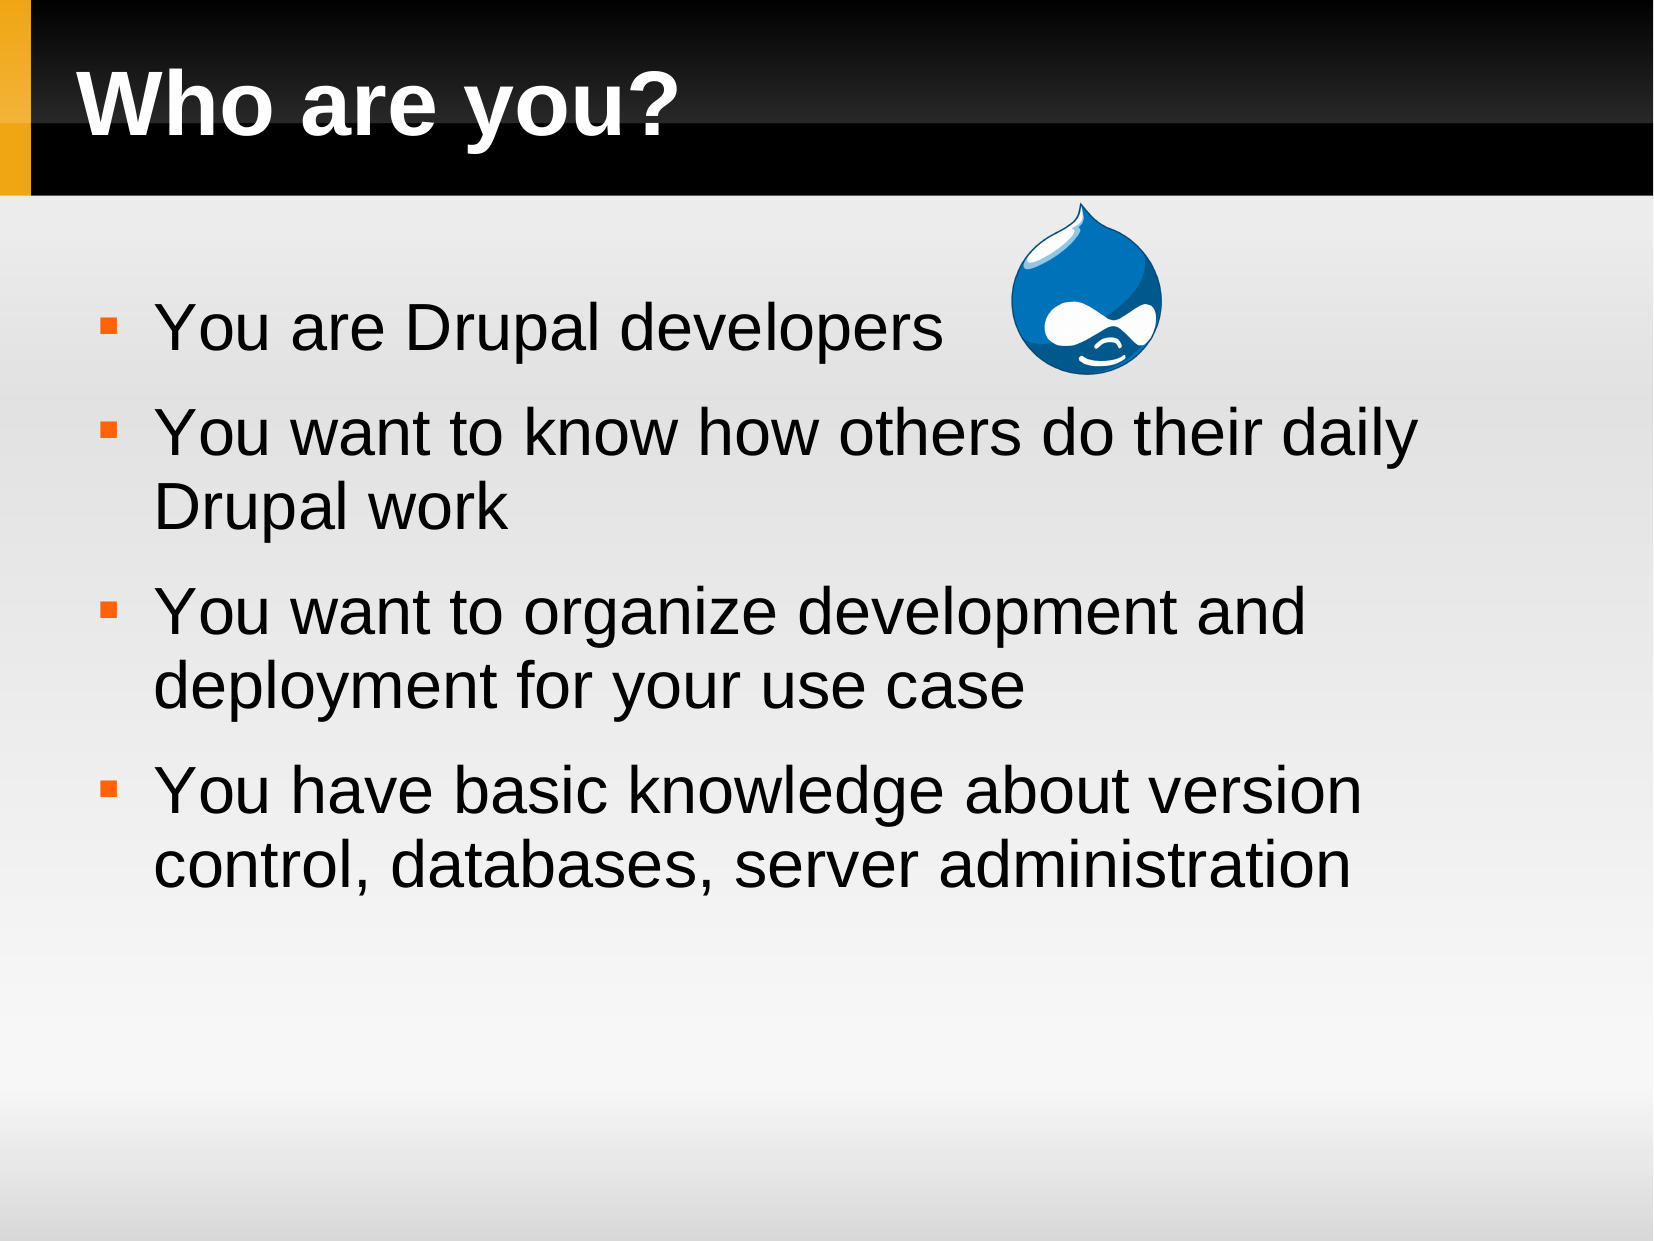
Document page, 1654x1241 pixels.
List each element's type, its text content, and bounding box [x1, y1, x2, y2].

list You are Drupal developers You want to know how others do their daily Drupal work You want to organize development and deployment for your use case You have basic knowledge about version control, databases, server administration [82, 290, 1571, 1095]
title Who are you? [76, 0, 1565, 208]
picture [0, 0, 1654, 1241]
